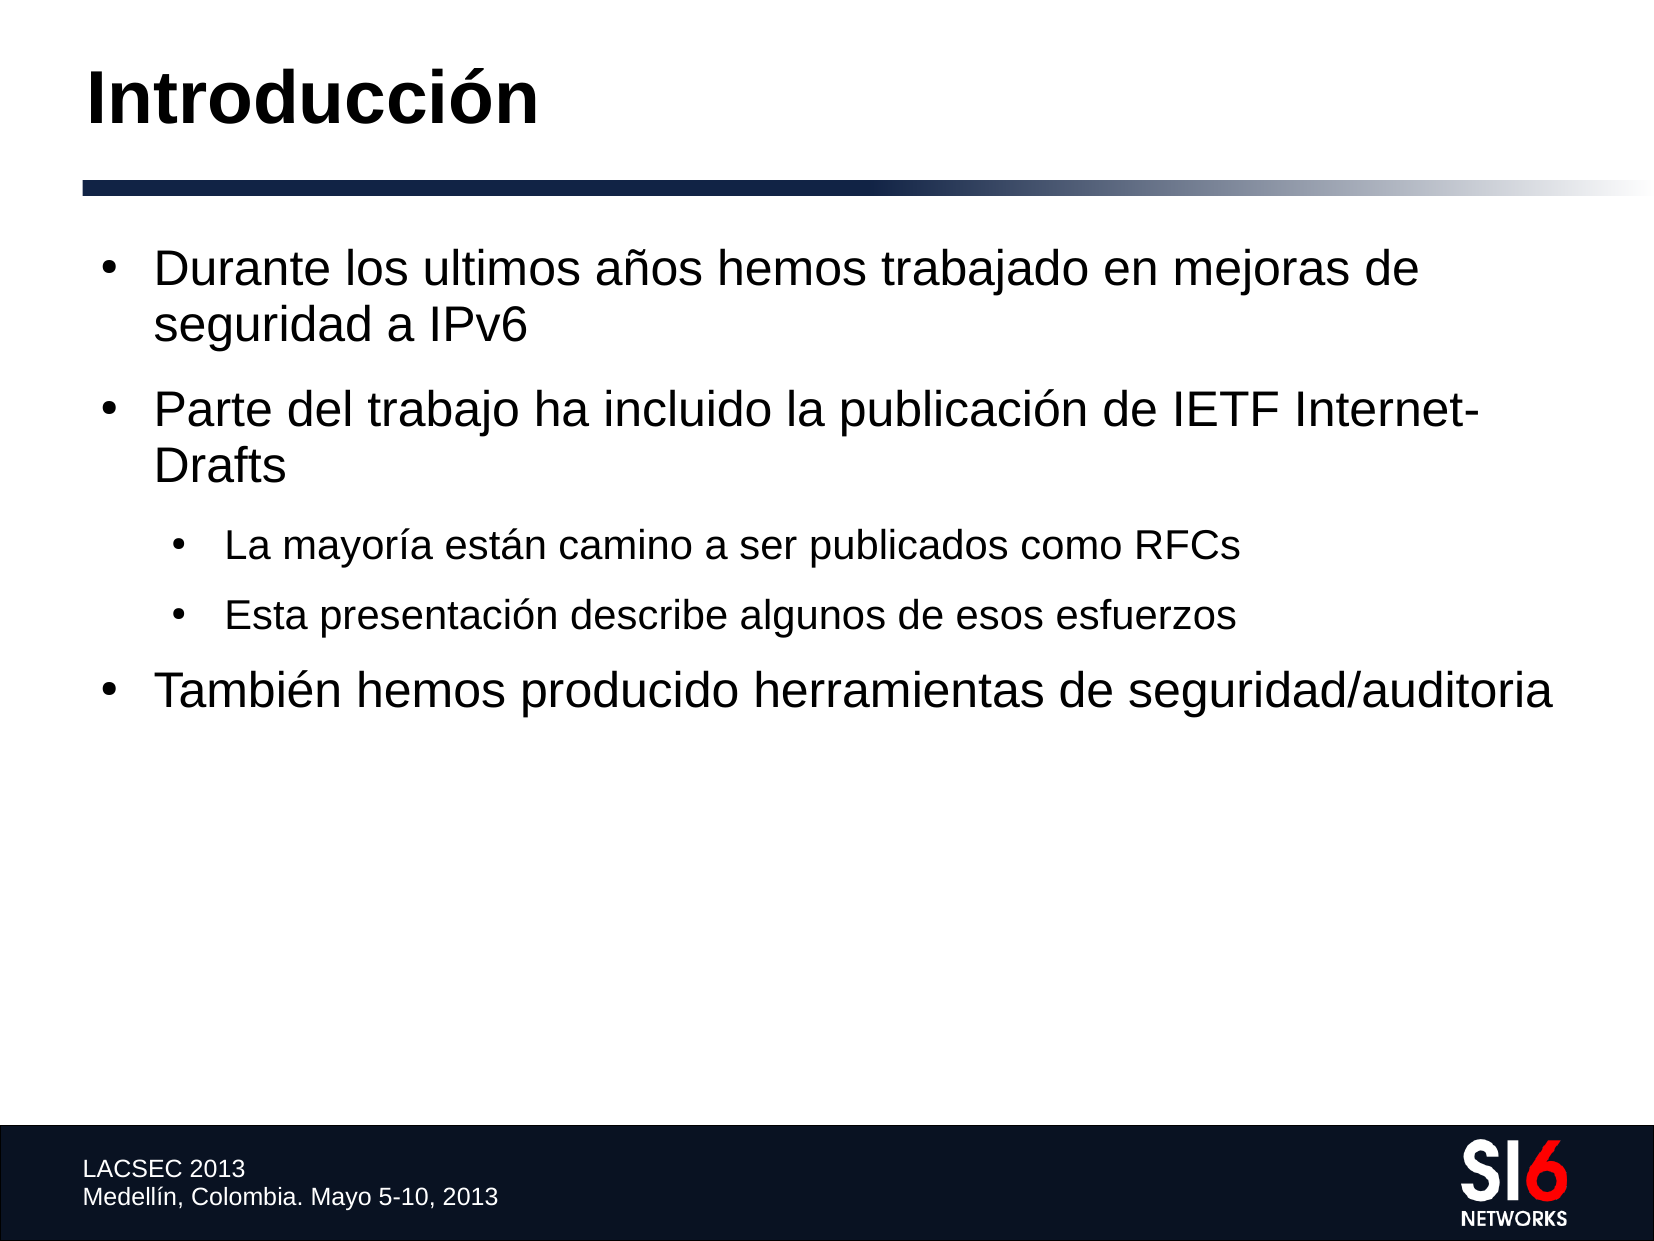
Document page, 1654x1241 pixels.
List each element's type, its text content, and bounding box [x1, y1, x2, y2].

title Introducción [86, 30, 1576, 166]
list Durante los ultimos años hemos trabajado en mejoras de seguridad a IPv6 Parte del trabajo ha incluido la publicación de IETF Internet-Drafts La mayoría están camino a ser publicados como RFCs Esta presentación describe algunos de esos esfuerzos También hemos producido herramientas de seguridad/auditoria [82, 240, 1571, 1059]
picture [1461, 1139, 1567, 1226]
